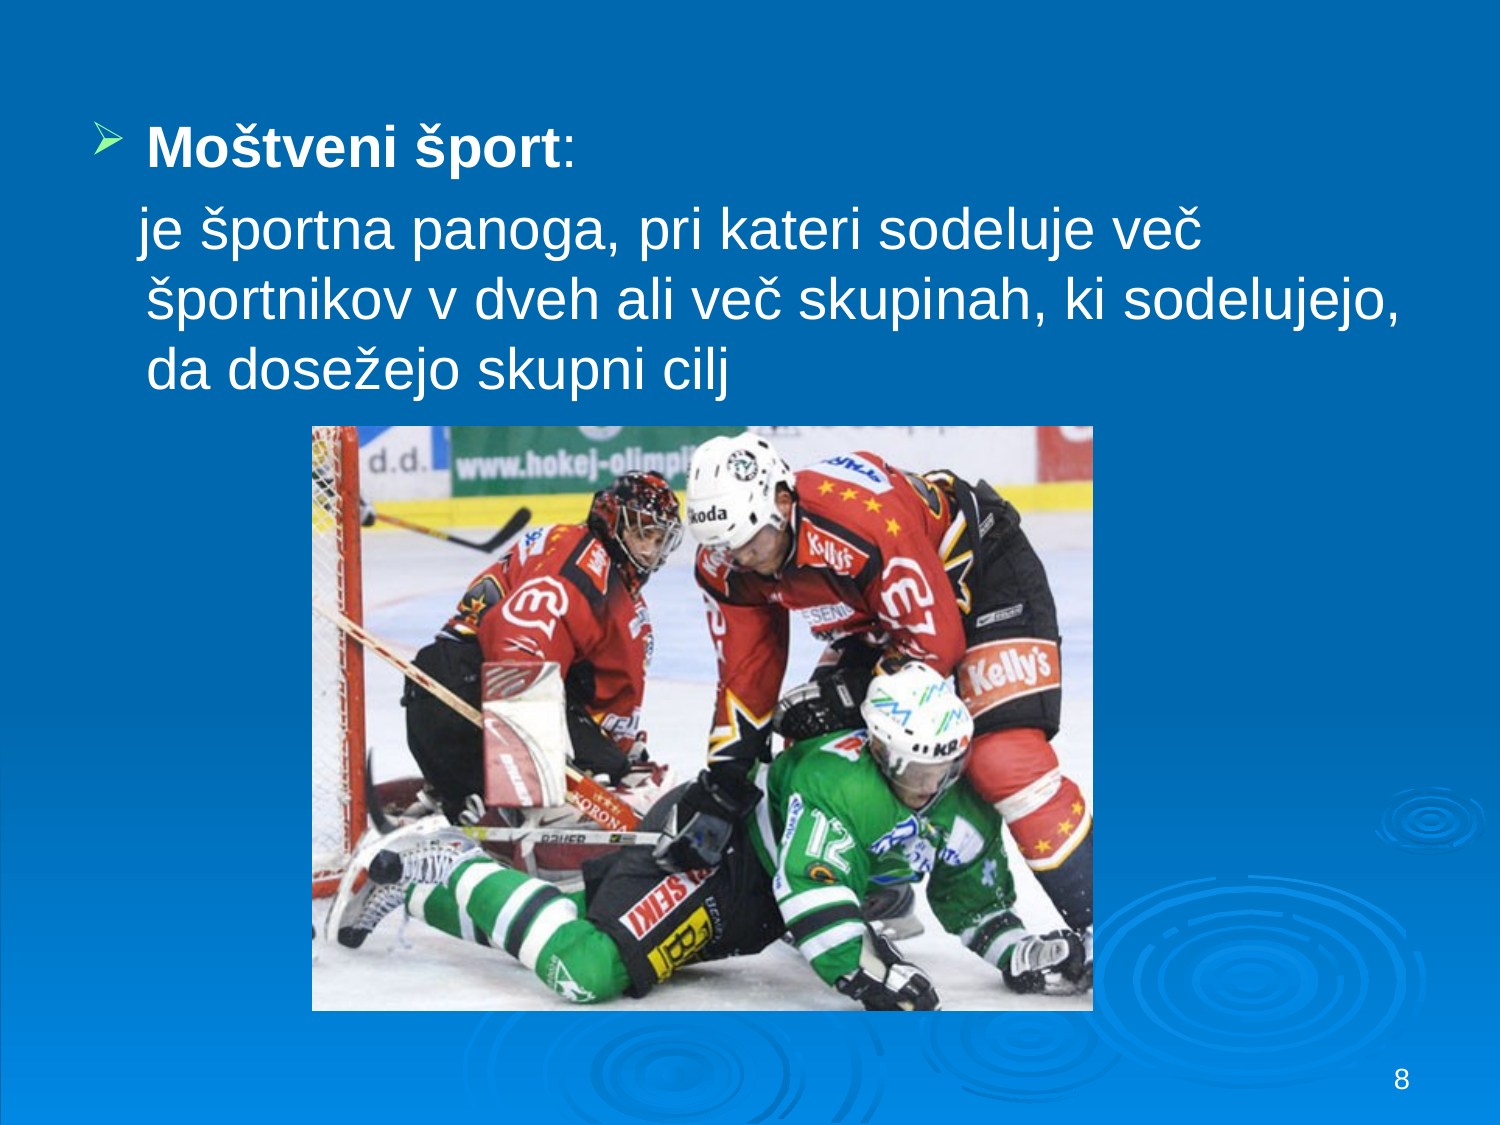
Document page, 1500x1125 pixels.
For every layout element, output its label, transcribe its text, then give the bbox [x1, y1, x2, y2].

list Moštveni šport: je športna panoga, pri kateri sodeluje več športnikov v dveh ali več skupinah, ki sodelujejo, da dosežejo skupni cilj [75, 101, 1424, 1012]
slide_number <number> [1074, 1024, 1425, 1103]
picture [312, 426, 1093, 1011]
